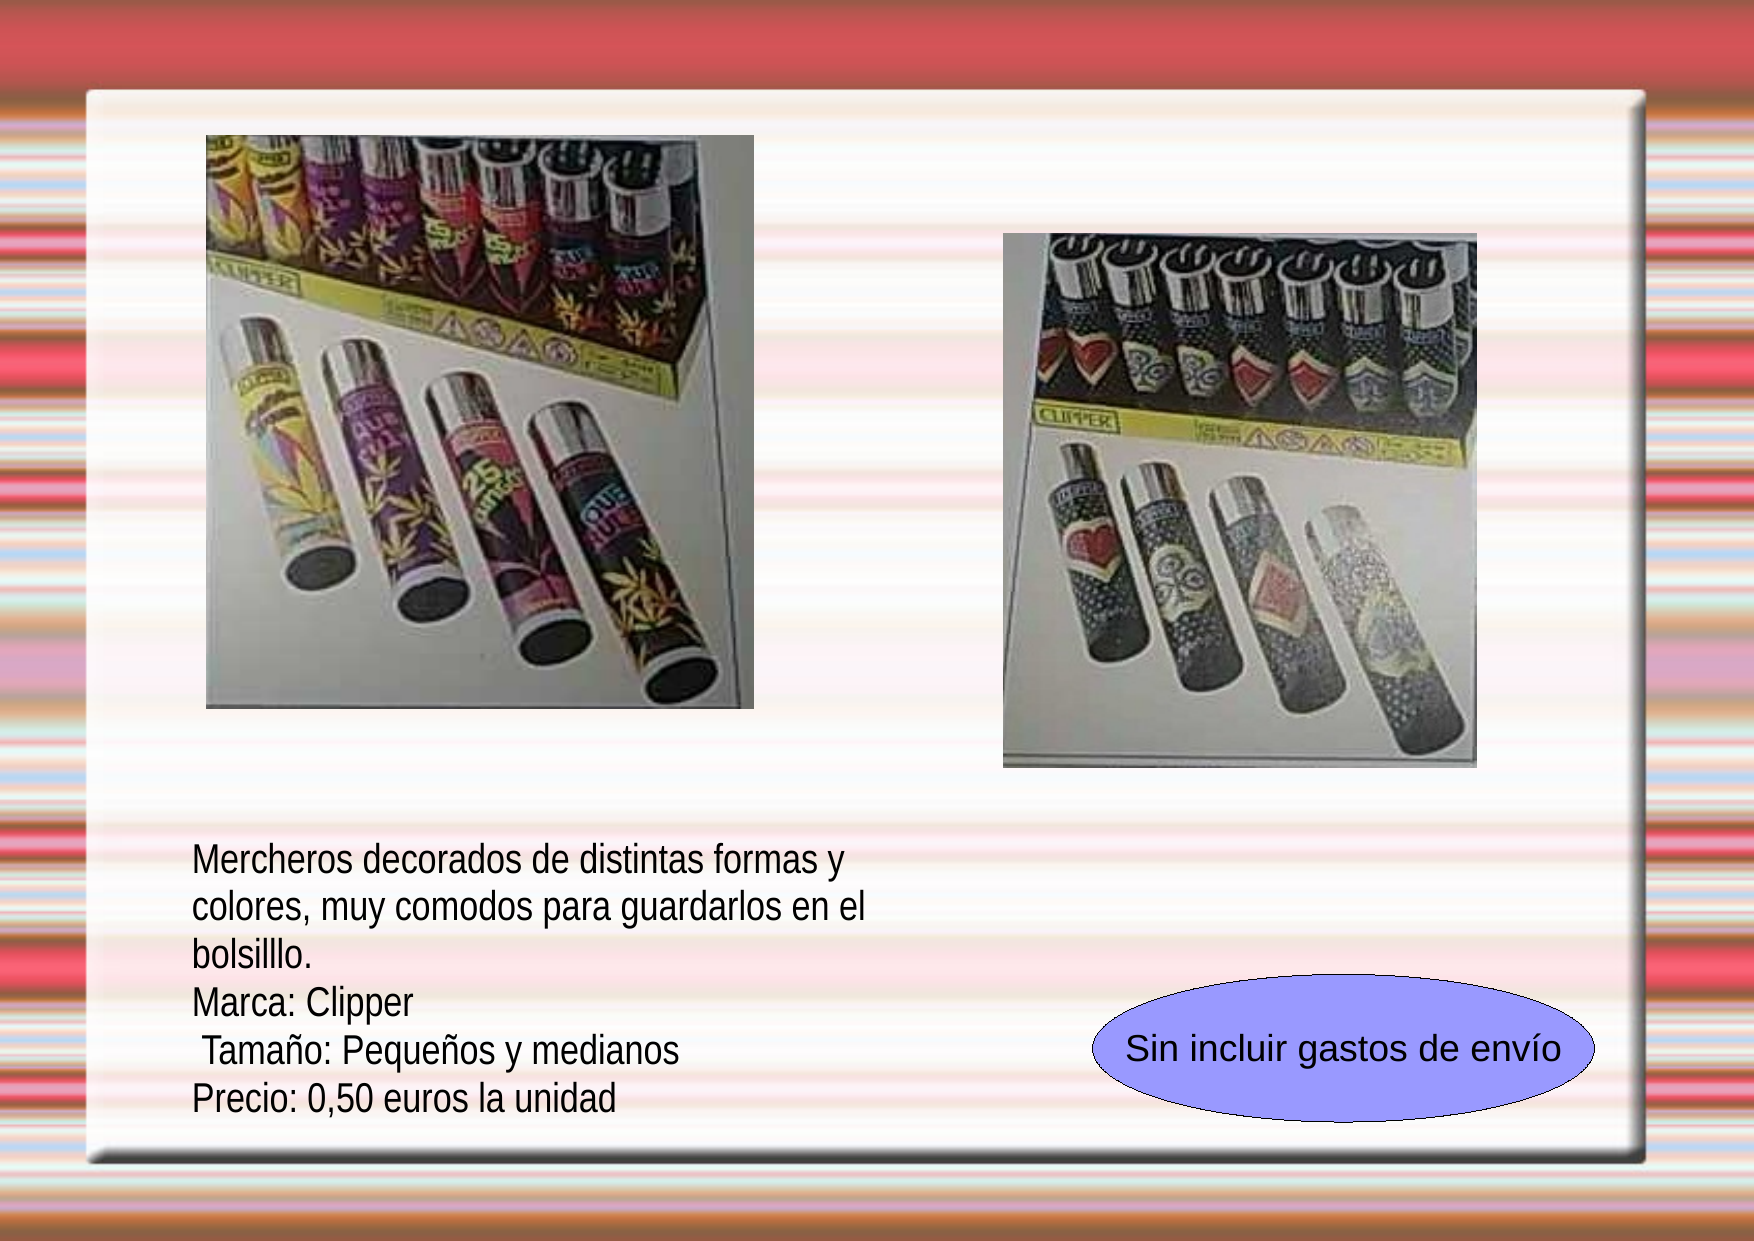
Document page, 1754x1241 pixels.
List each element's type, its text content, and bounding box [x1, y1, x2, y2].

picture [0, 0, 1754, 1241]
text_box Sin incluir gastos de envío [1092, 974, 1595, 1123]
text_box Mercheros decorados de distintas formas y colores, muy comodos para guardarlos en el bolsilllo. Marca: Clipper Tamaño: Pequeños y medianos Precio: 0,50 euros la unidad [177, 826, 975, 1126]
